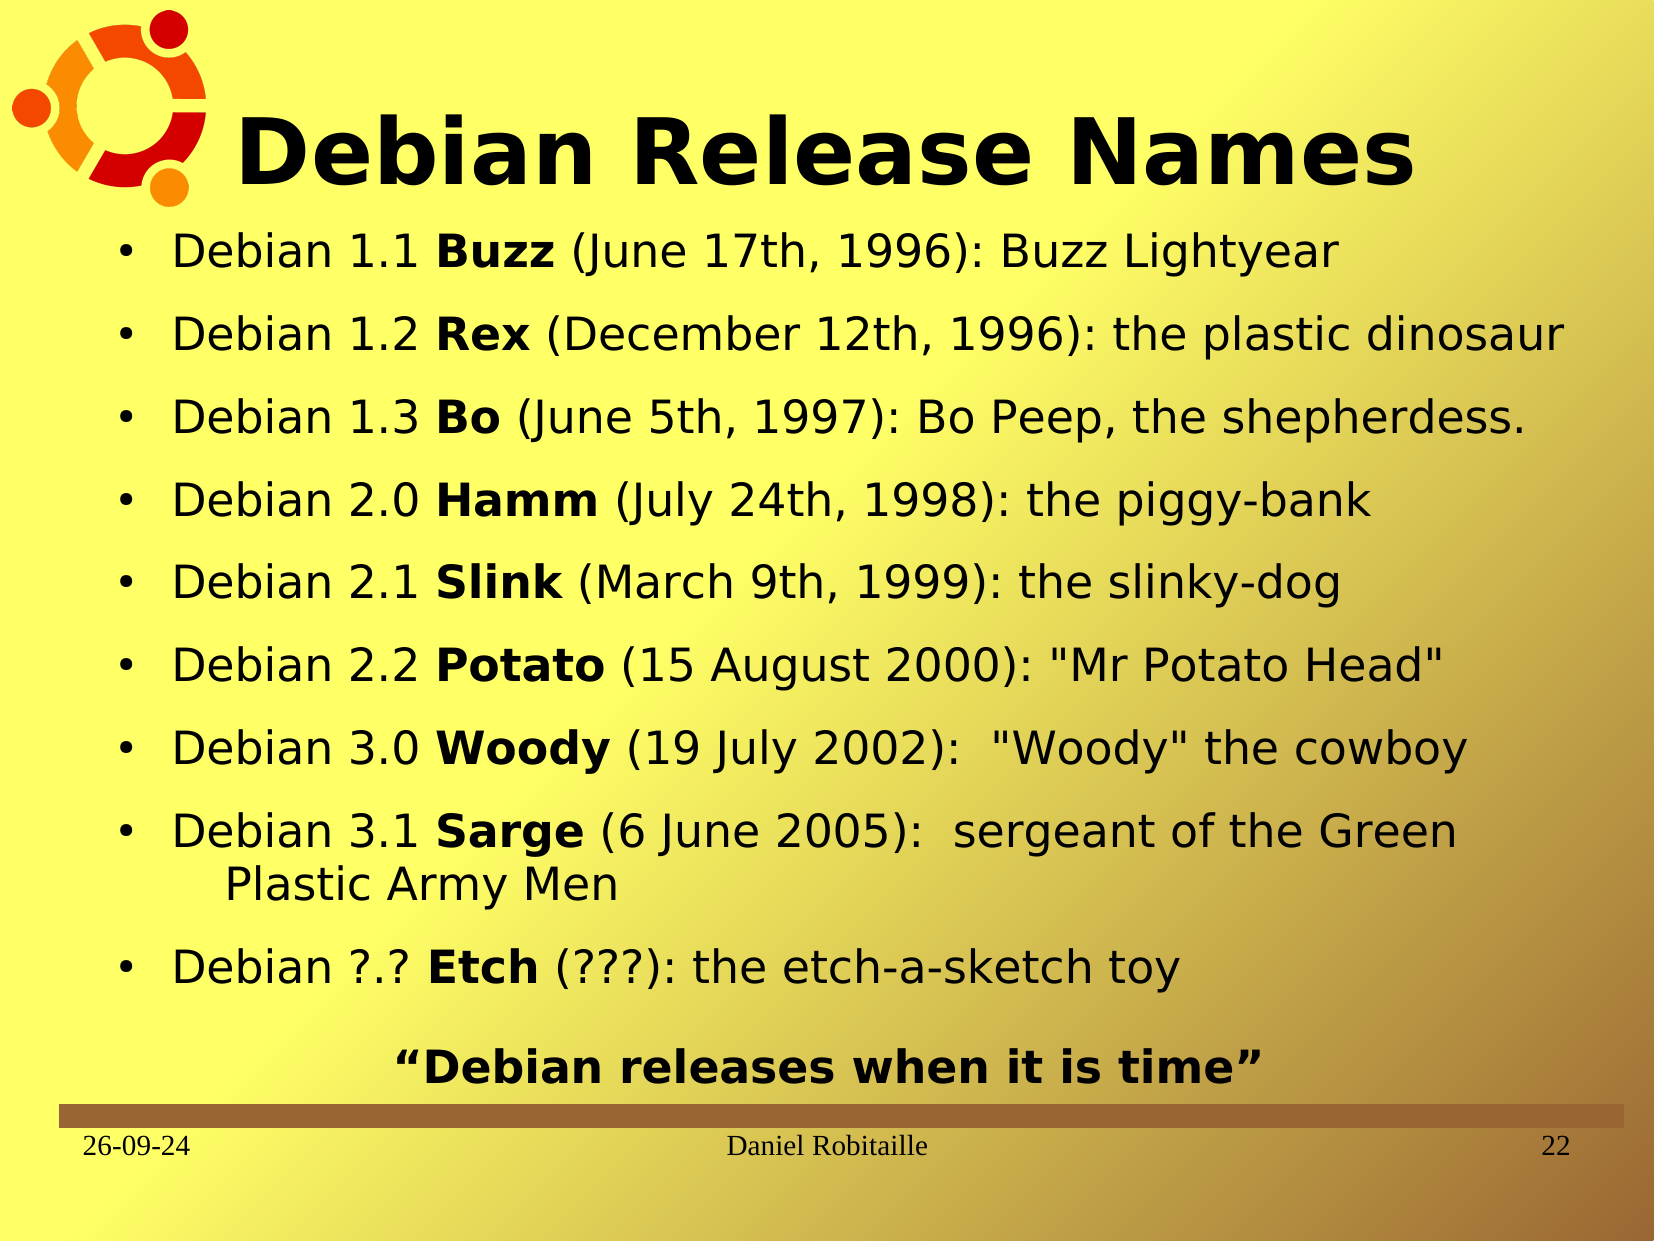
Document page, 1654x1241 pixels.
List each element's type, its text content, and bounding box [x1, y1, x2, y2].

text_box “Debian releases when it is time” [377, 1033, 1280, 1102]
title Debian Release Names [82, 49, 1571, 225]
list Debian 1.1 Buzz (June 17th, 1996): Buzz Lightyear Debian 1.2 Rex (December 12th, 1996): the plastic dinosaur Debian 1.3 Bo (June 5th, 1997): Bo Peep, the shepherdess. Debian 2.0 Hamm (July 24th, 1998): the piggy-bank Debian 2.1 Slink (March 9th, 1999): the slinky-dog Debian 2.2 Potato (15 August 2000): "Mr Potato Head" Debian 3.0 Woody (19 July 2002): "Woody" the cowboy Debian 3.1 Sarge (6 June 2005): sergeant of the Green Plastic Army Men Debian ?.? Etch (???): the etch-a-sketch toy [82, 225, 1571, 1044]
picture [12, 10, 207, 207]
